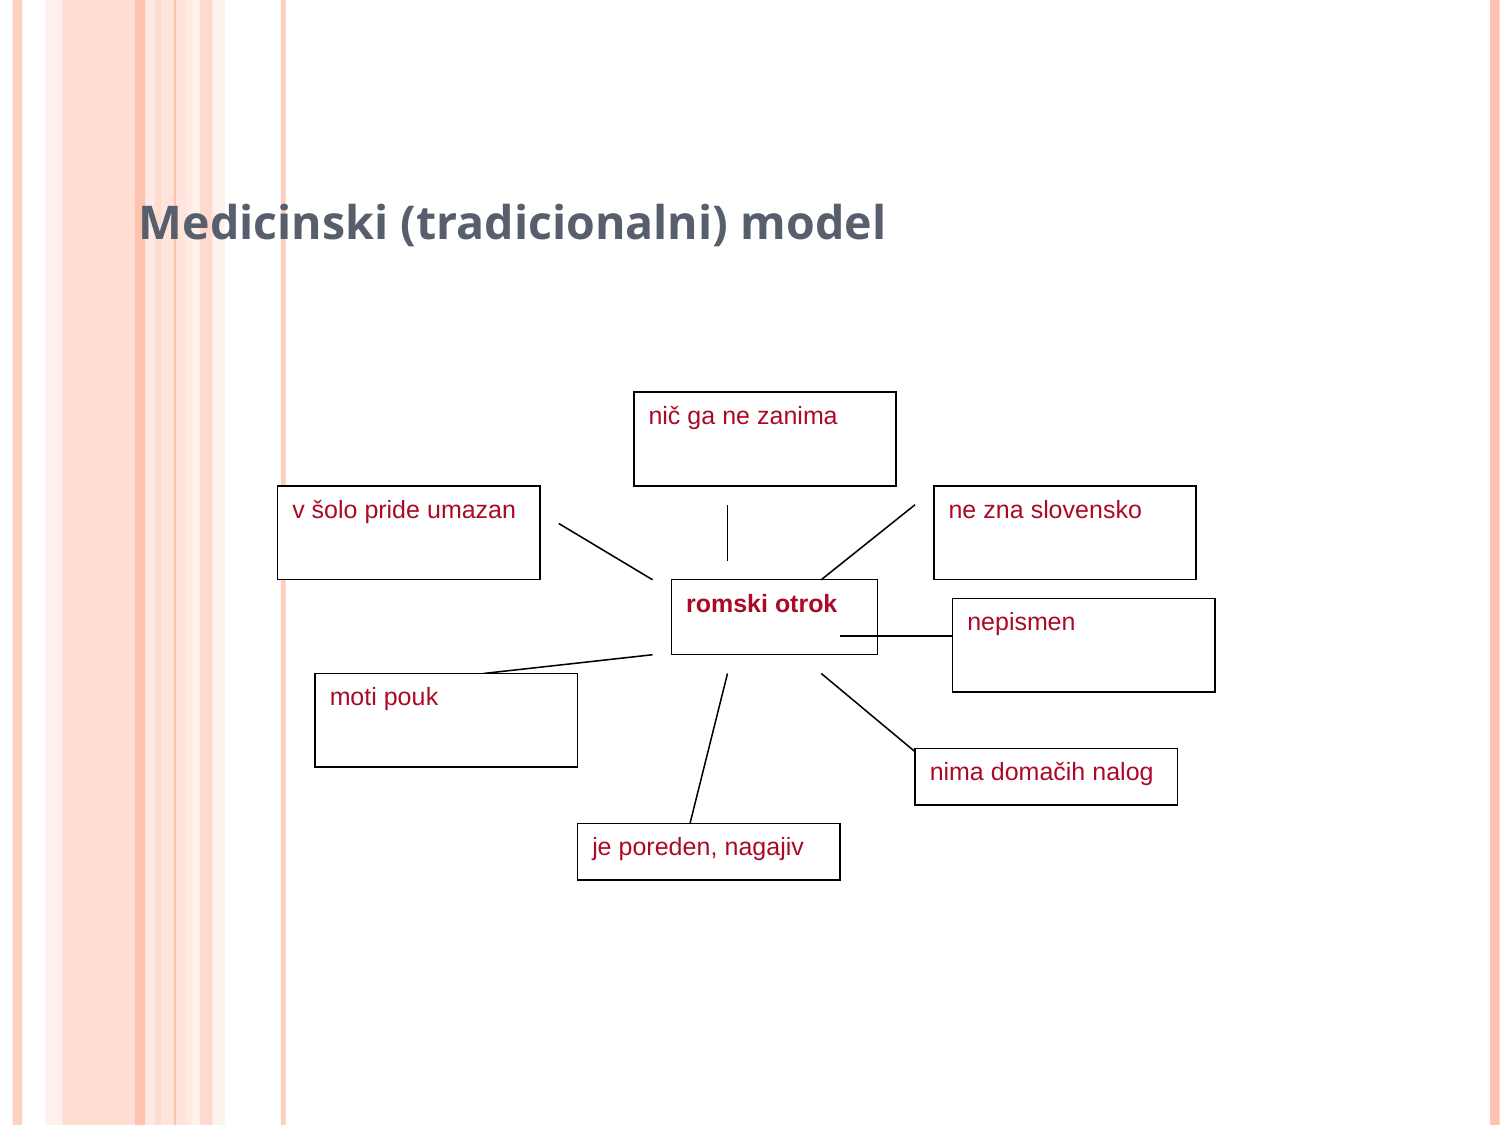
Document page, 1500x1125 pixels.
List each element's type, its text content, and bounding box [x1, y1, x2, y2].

subtitle [375, 820, 1388, 1046]
text_box ne zna slovensko [933, 485, 1197, 580]
text_box nima domačih nalog [915, 748, 1178, 805]
text_box v šolo pride umazan [277, 485, 540, 580]
text_box romski otrok [671, 579, 878, 655]
text_box nepismen [952, 598, 1215, 693]
text_box je poreden, nagajiv [577, 823, 840, 880]
text_box moti pouk [315, 673, 578, 768]
title Medicinski (tradicionalni) model [123, 184, 1399, 256]
text_box nič ga ne zanima [633, 392, 897, 486]
